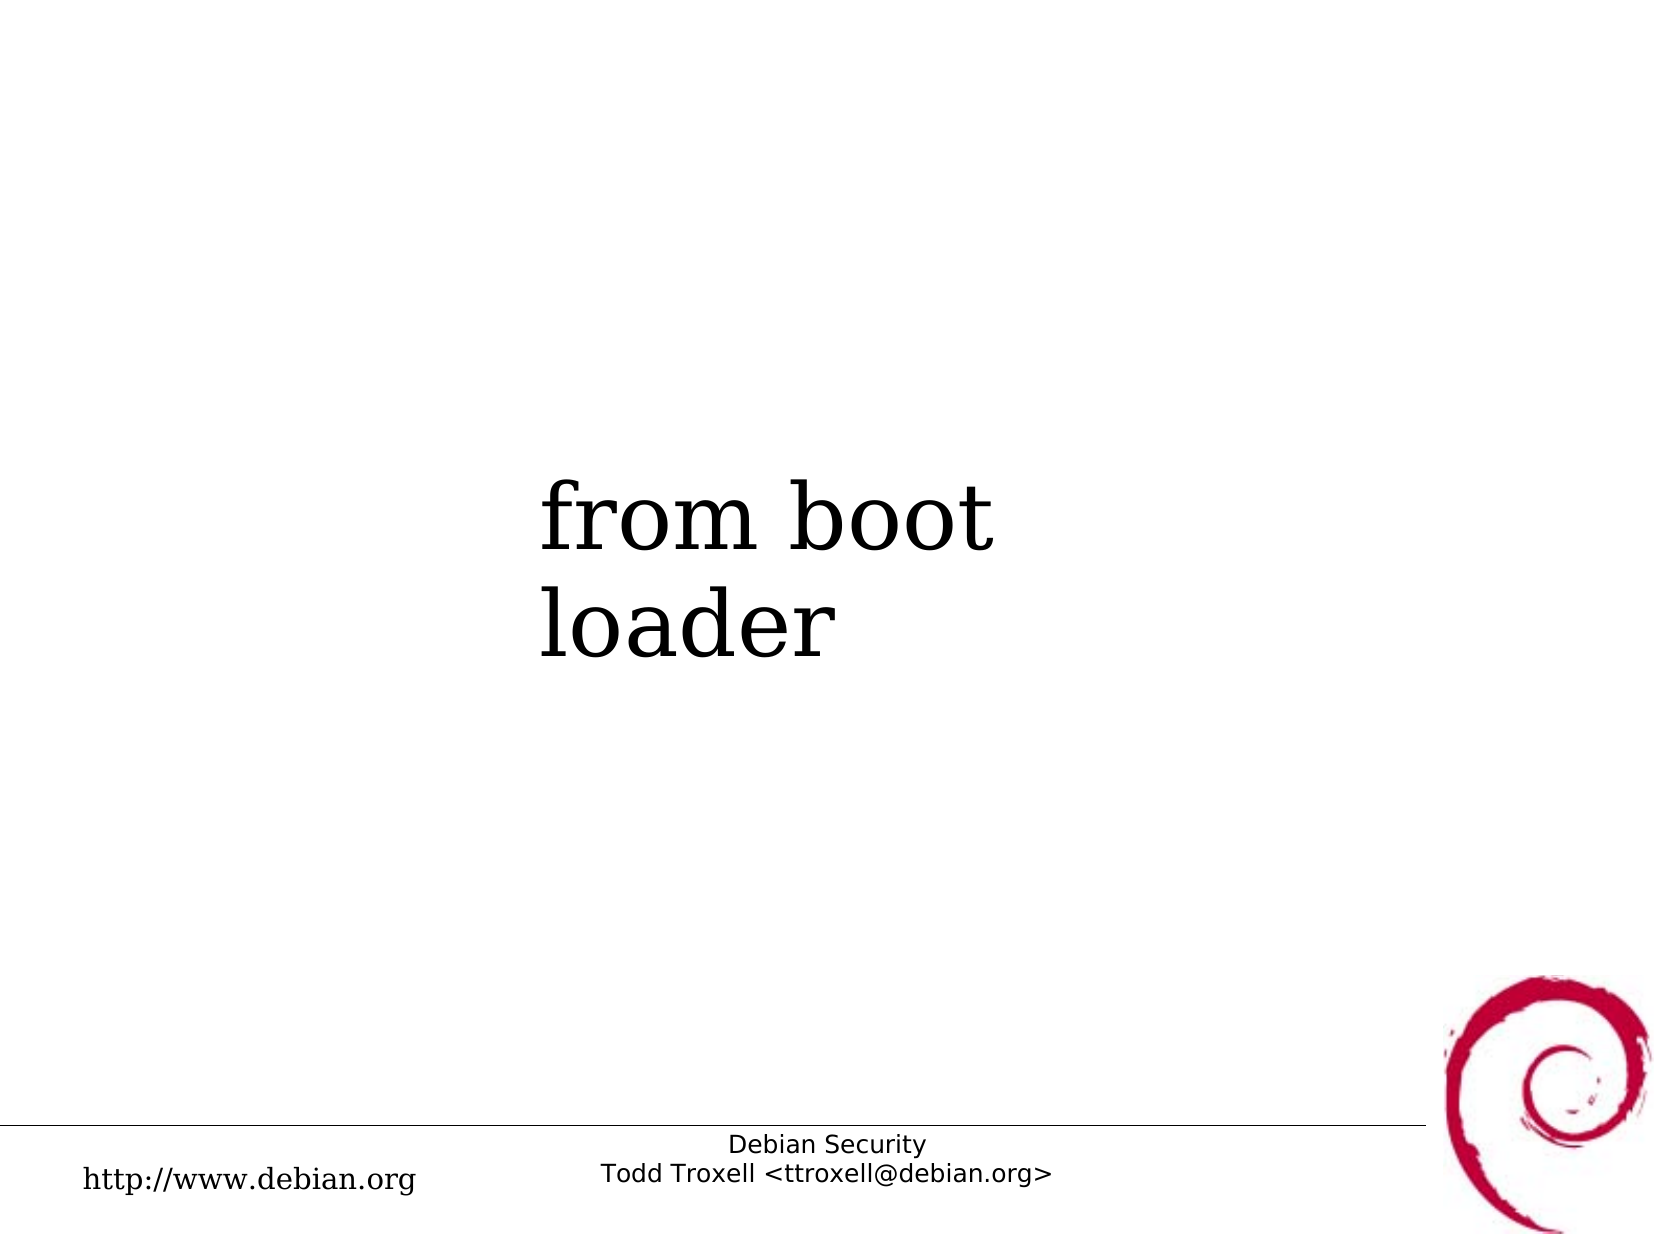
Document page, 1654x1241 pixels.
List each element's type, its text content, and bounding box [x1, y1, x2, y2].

text_box from boot loader [525, 457, 1238, 686]
picture [1443, 975, 1654, 1234]
